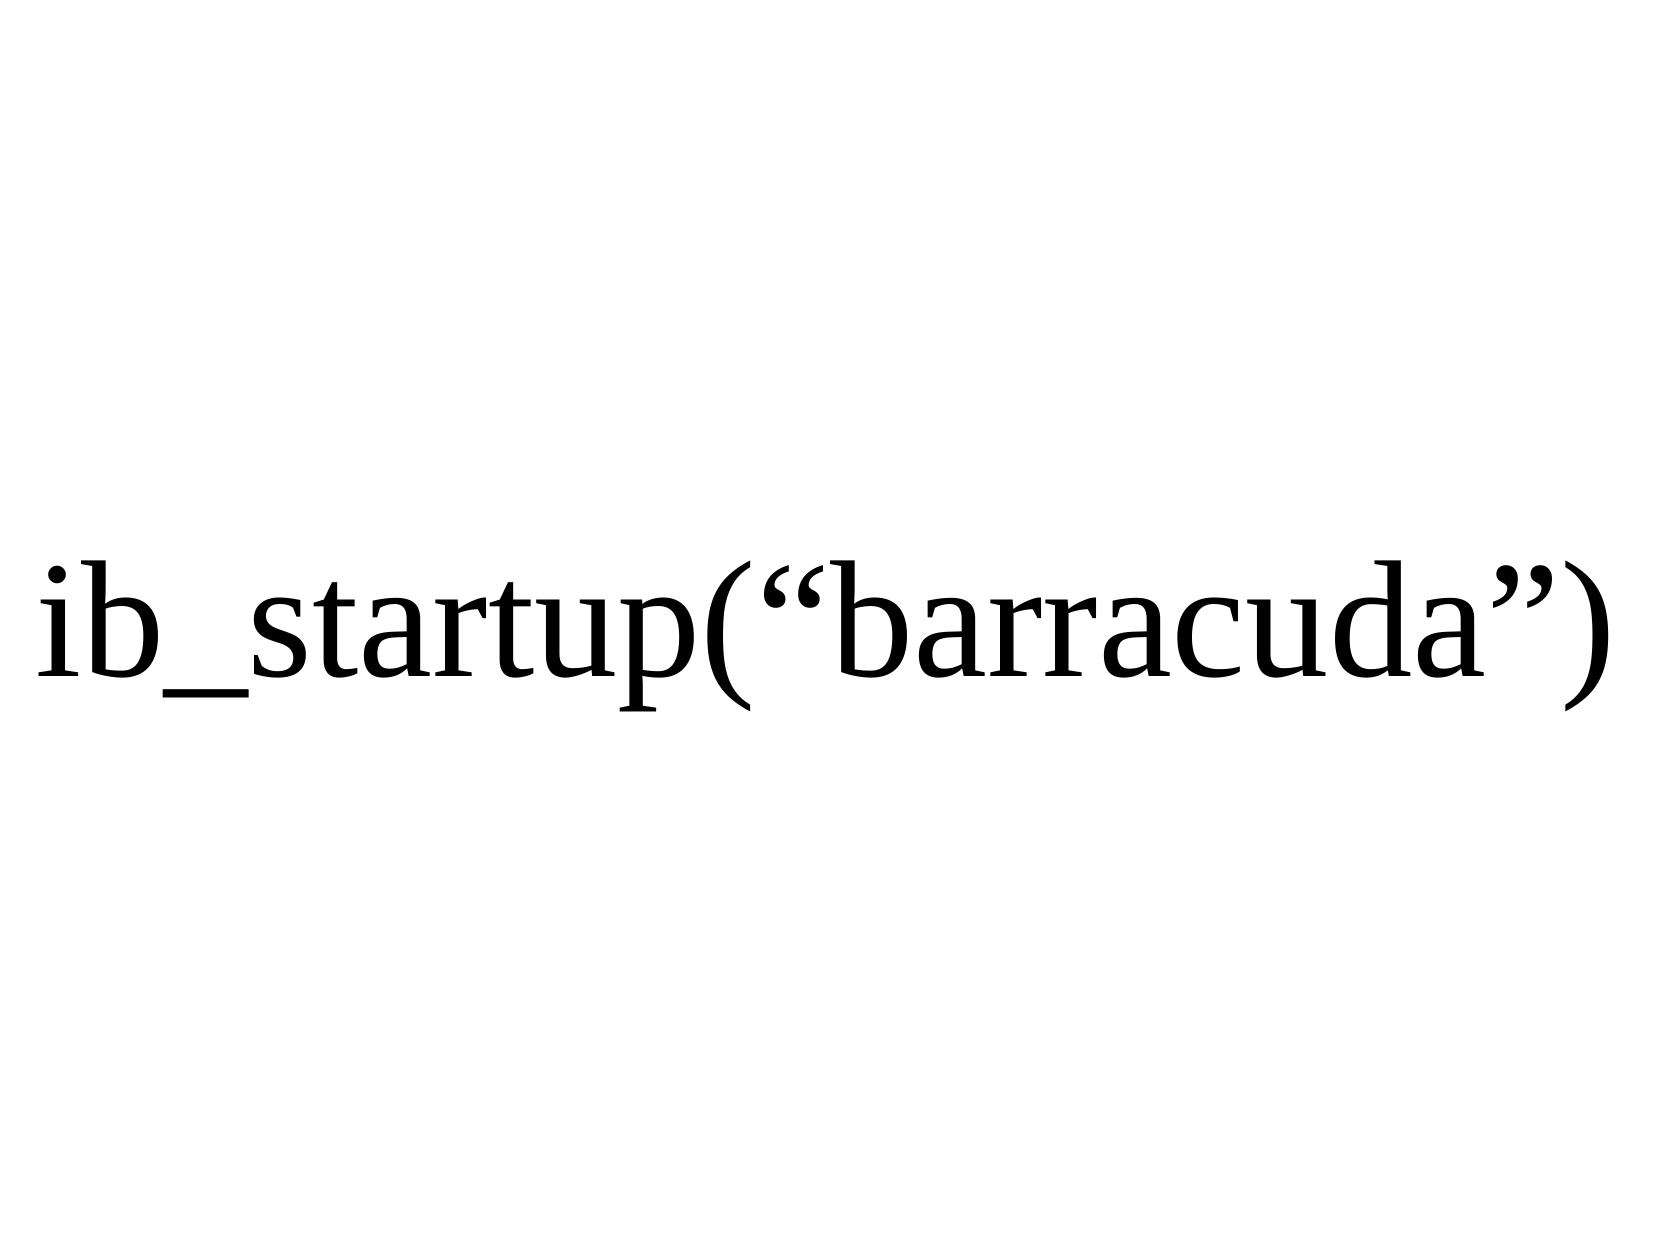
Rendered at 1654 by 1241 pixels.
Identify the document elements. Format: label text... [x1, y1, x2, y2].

title ib_startup(“barracuda”) [0, 516, 1654, 724]
